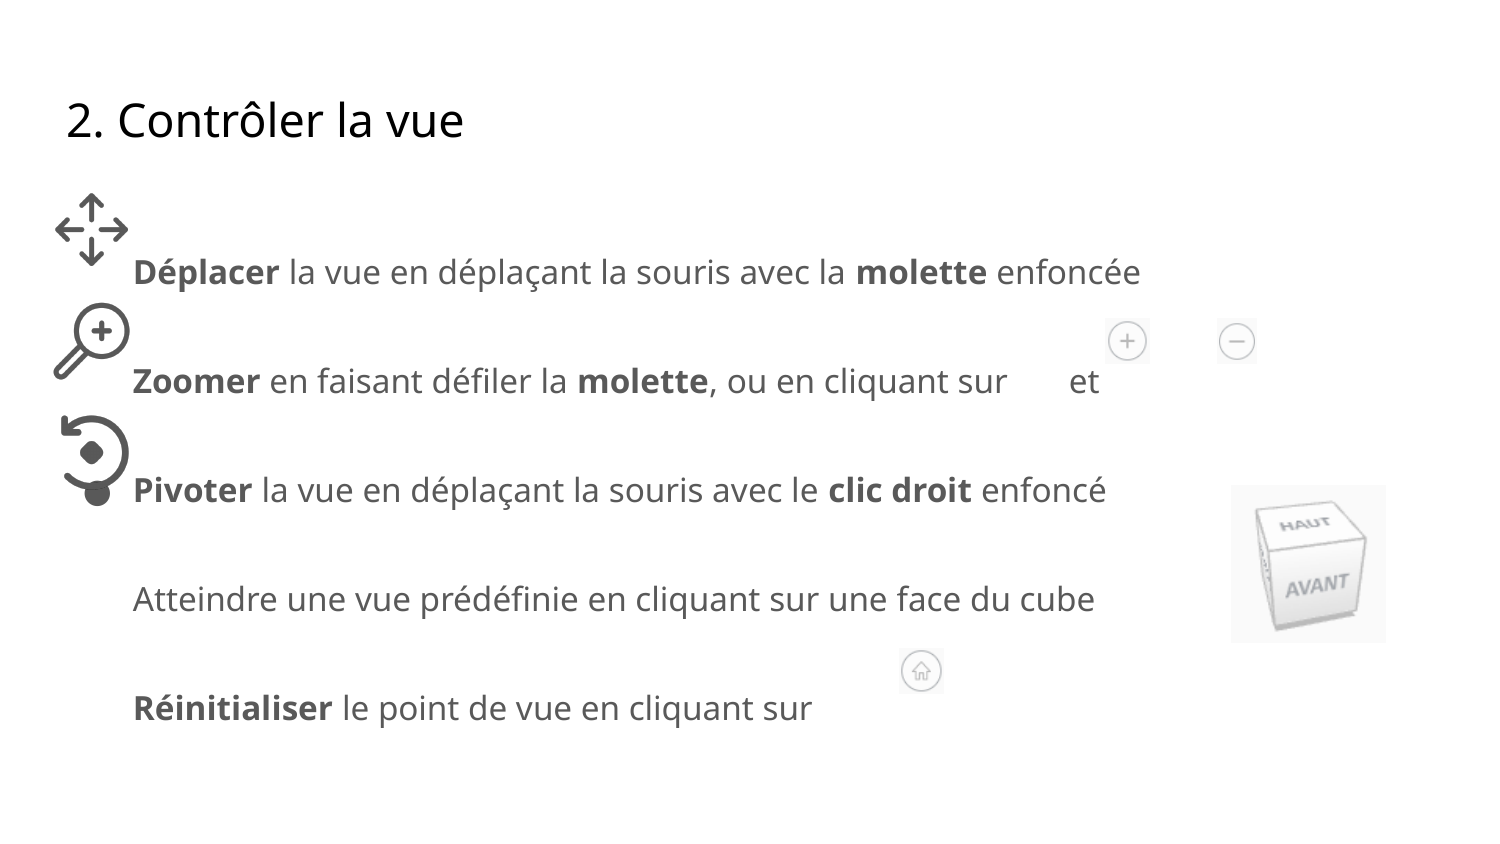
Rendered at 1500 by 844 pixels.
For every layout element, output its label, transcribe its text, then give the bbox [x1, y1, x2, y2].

list Déplacer la vue en déplaçant la souris avec la molette enfoncée Zoomer en faisant défiler la molette, ou en cliquant sur et Pivoter la vue en déplaçant la souris avec le clic droit enfoncé Atteindre une vue prédéfinie en cliquant sur une face du cube Réinitialiser le point de vue en cliquant sur [51, 189, 1449, 750]
picture [1217, 318, 1257, 364]
title 2. Contrôler la vue [51, 72, 1449, 167]
picture [899, 648, 944, 694]
picture [51, 300, 132, 382]
picture [1231, 485, 1386, 644]
picture [1105, 318, 1150, 364]
picture [51, 189, 132, 270]
picture [51, 412, 132, 493]
